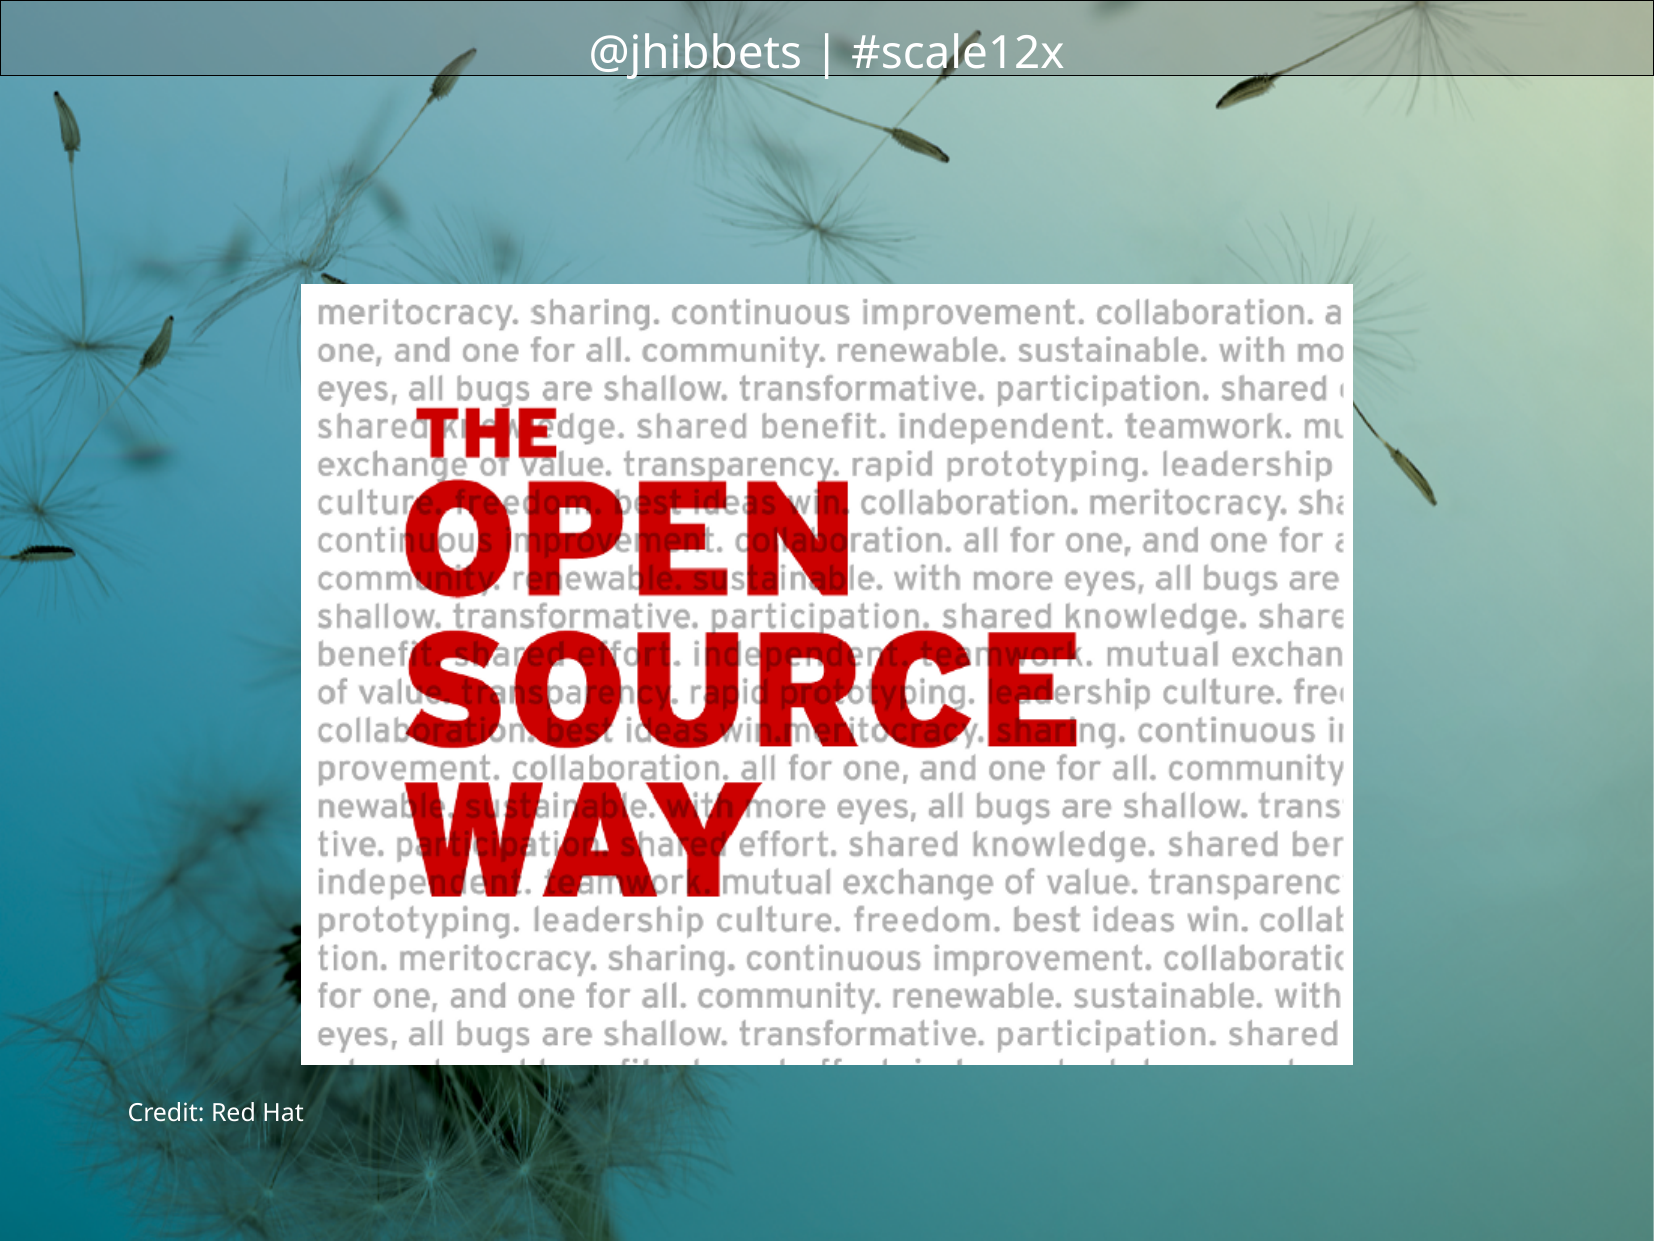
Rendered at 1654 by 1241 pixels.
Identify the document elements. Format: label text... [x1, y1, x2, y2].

text_box Credit: Red Hat [112, 1087, 326, 1131]
picture [0, 76, 1654, 1241]
